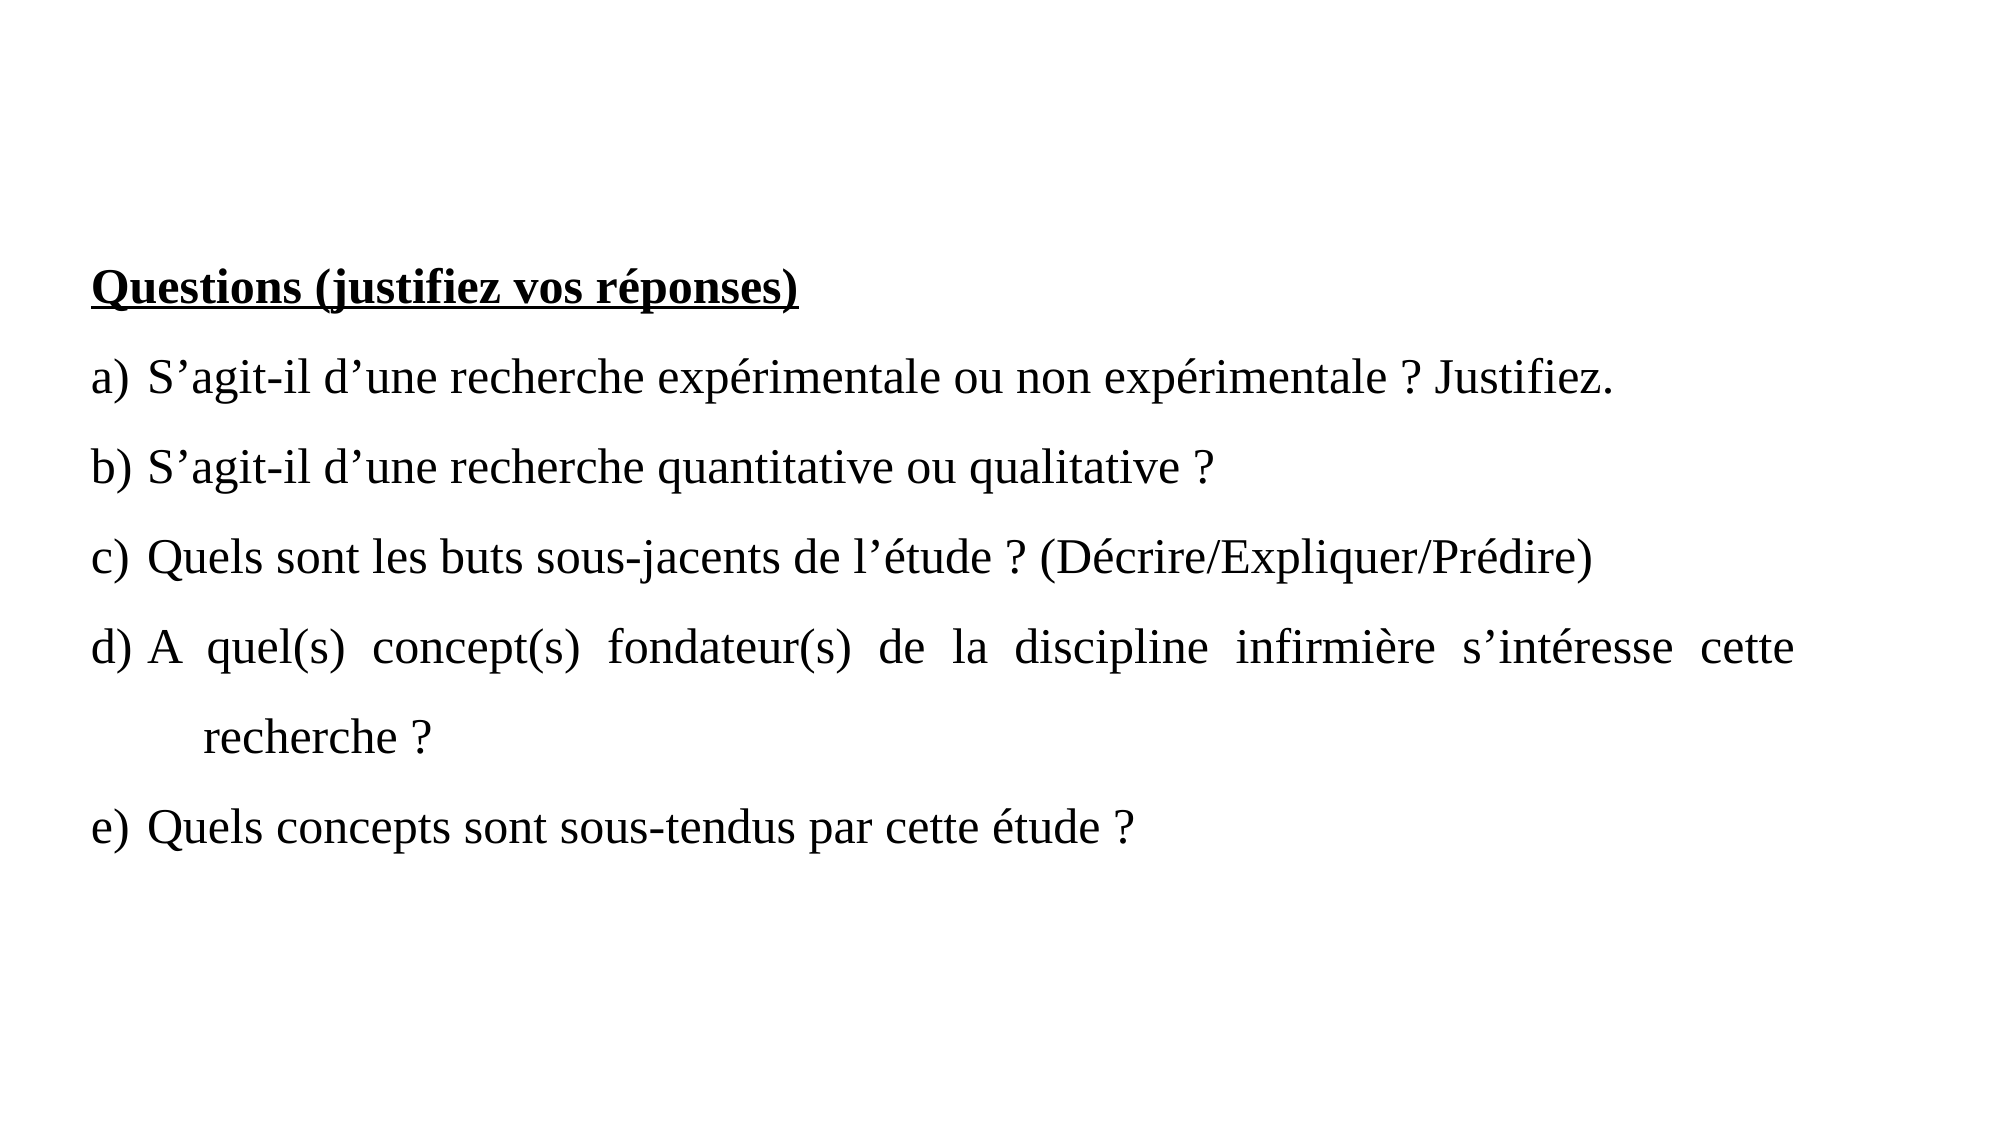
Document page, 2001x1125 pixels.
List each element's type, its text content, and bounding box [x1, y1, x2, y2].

text_box Questions (justifiez vos réponses) S’agit-il d’une recherche expérimentale ou non expérimentale ? Justifiez. S’agit-il d’une recherche quantitative ou qualitative ? Quels sont les buts sous-jacents de l’étude ? (Décrire/Expliquer/Prédire) A quel(s) concept(s) fondateur(s) de la discipline infirmière s’intéresse cette recherche ? Quels concepts sont sous-tendus par cette étude ? [76, 216, 1924, 861]
